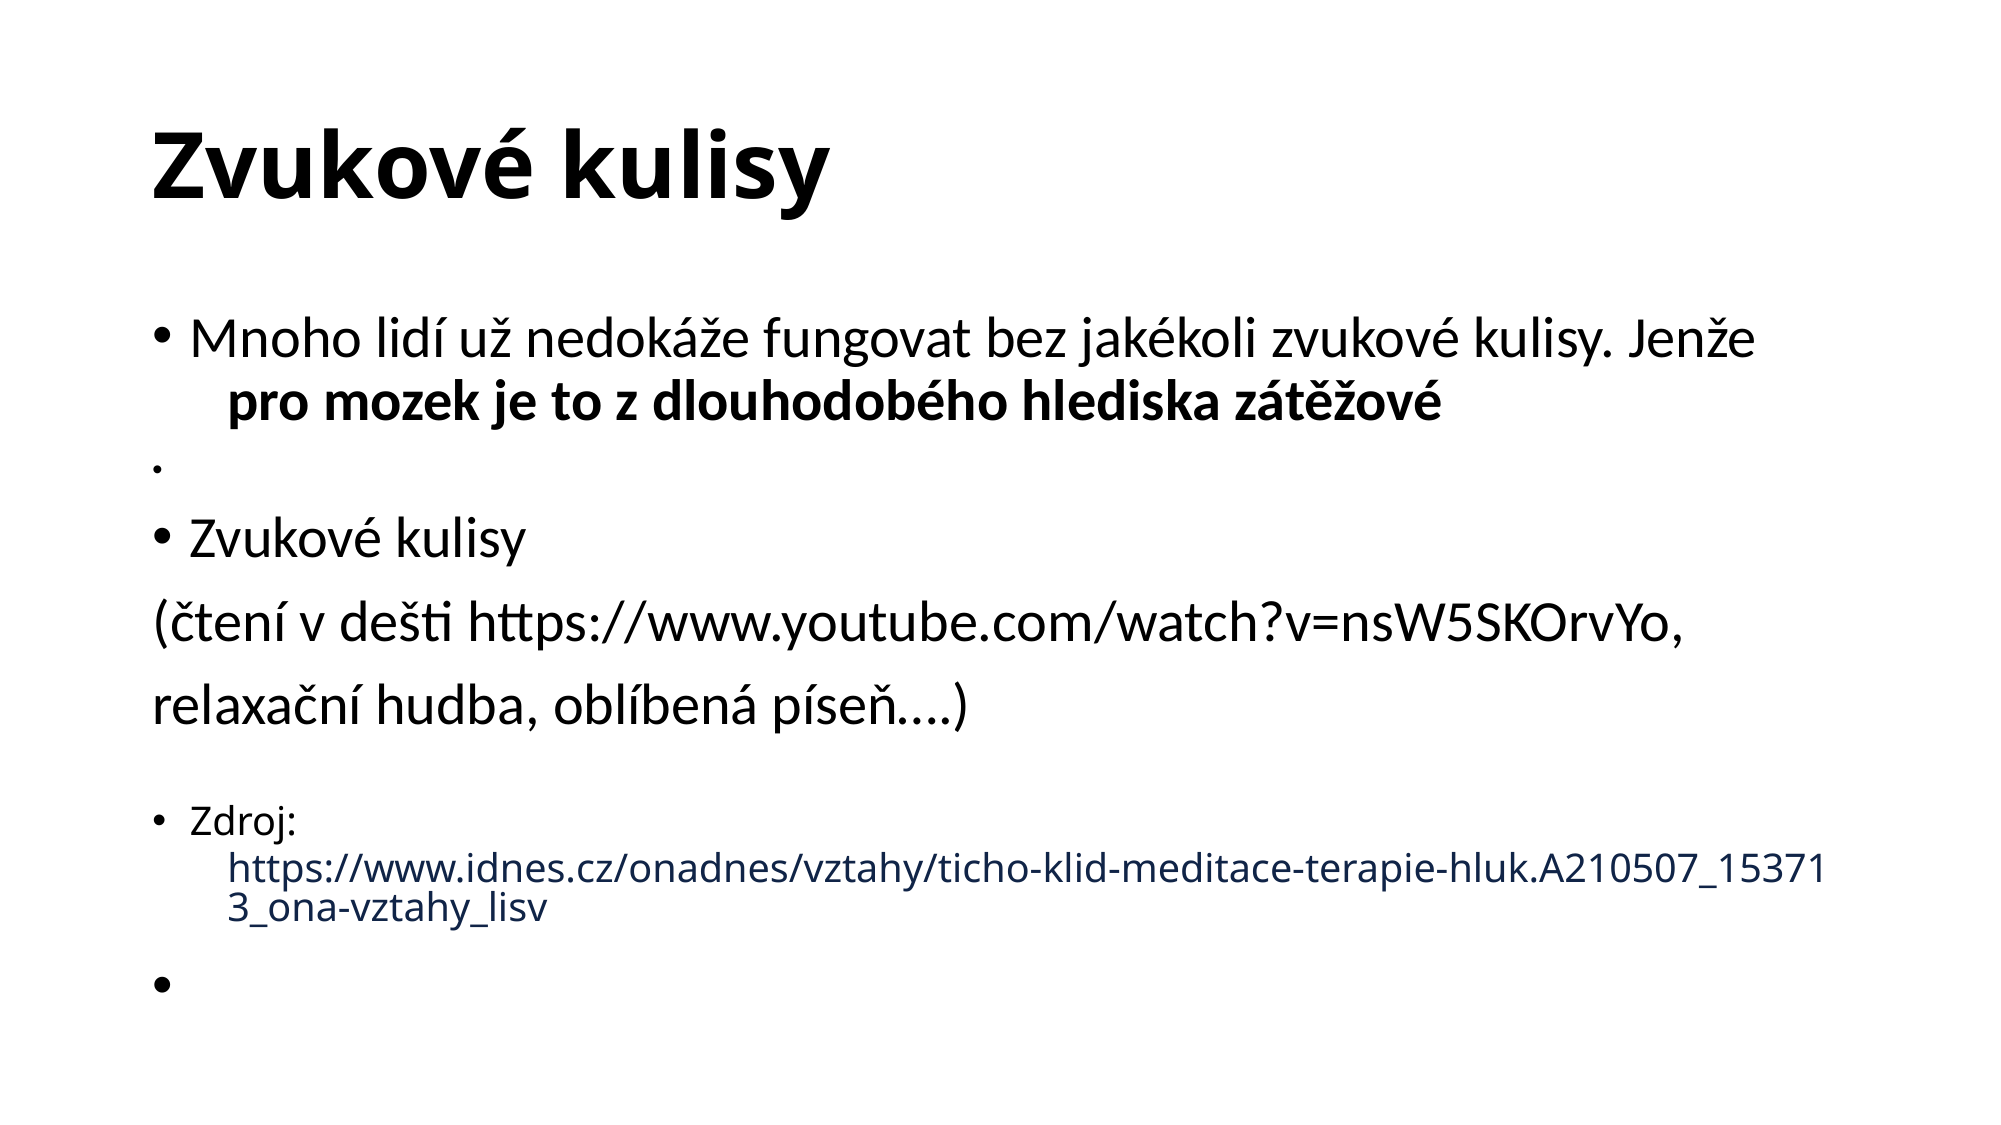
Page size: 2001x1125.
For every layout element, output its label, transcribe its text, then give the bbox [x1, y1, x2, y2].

list Mnoho lidí už nedokáže fungovat bez jakékoli zvukové kulisy. Jenže pro mozek je to z dlouhodobého hlediska zátěžové Zvukové kulisy (čtení v dešti https://www.youtube.com/watch?v=nsW5SKOrvYo, relaxační hudba, oblíbená píseň….) Zdroj: https://www.idnes.cz/onadnes/vztahy/ticho-klid-meditace-terapie-hluk.A210507_153713_ona-vztahy_lisv [137, 299, 1863, 1014]
title Zvukové kulisy [137, 59, 1863, 278]
